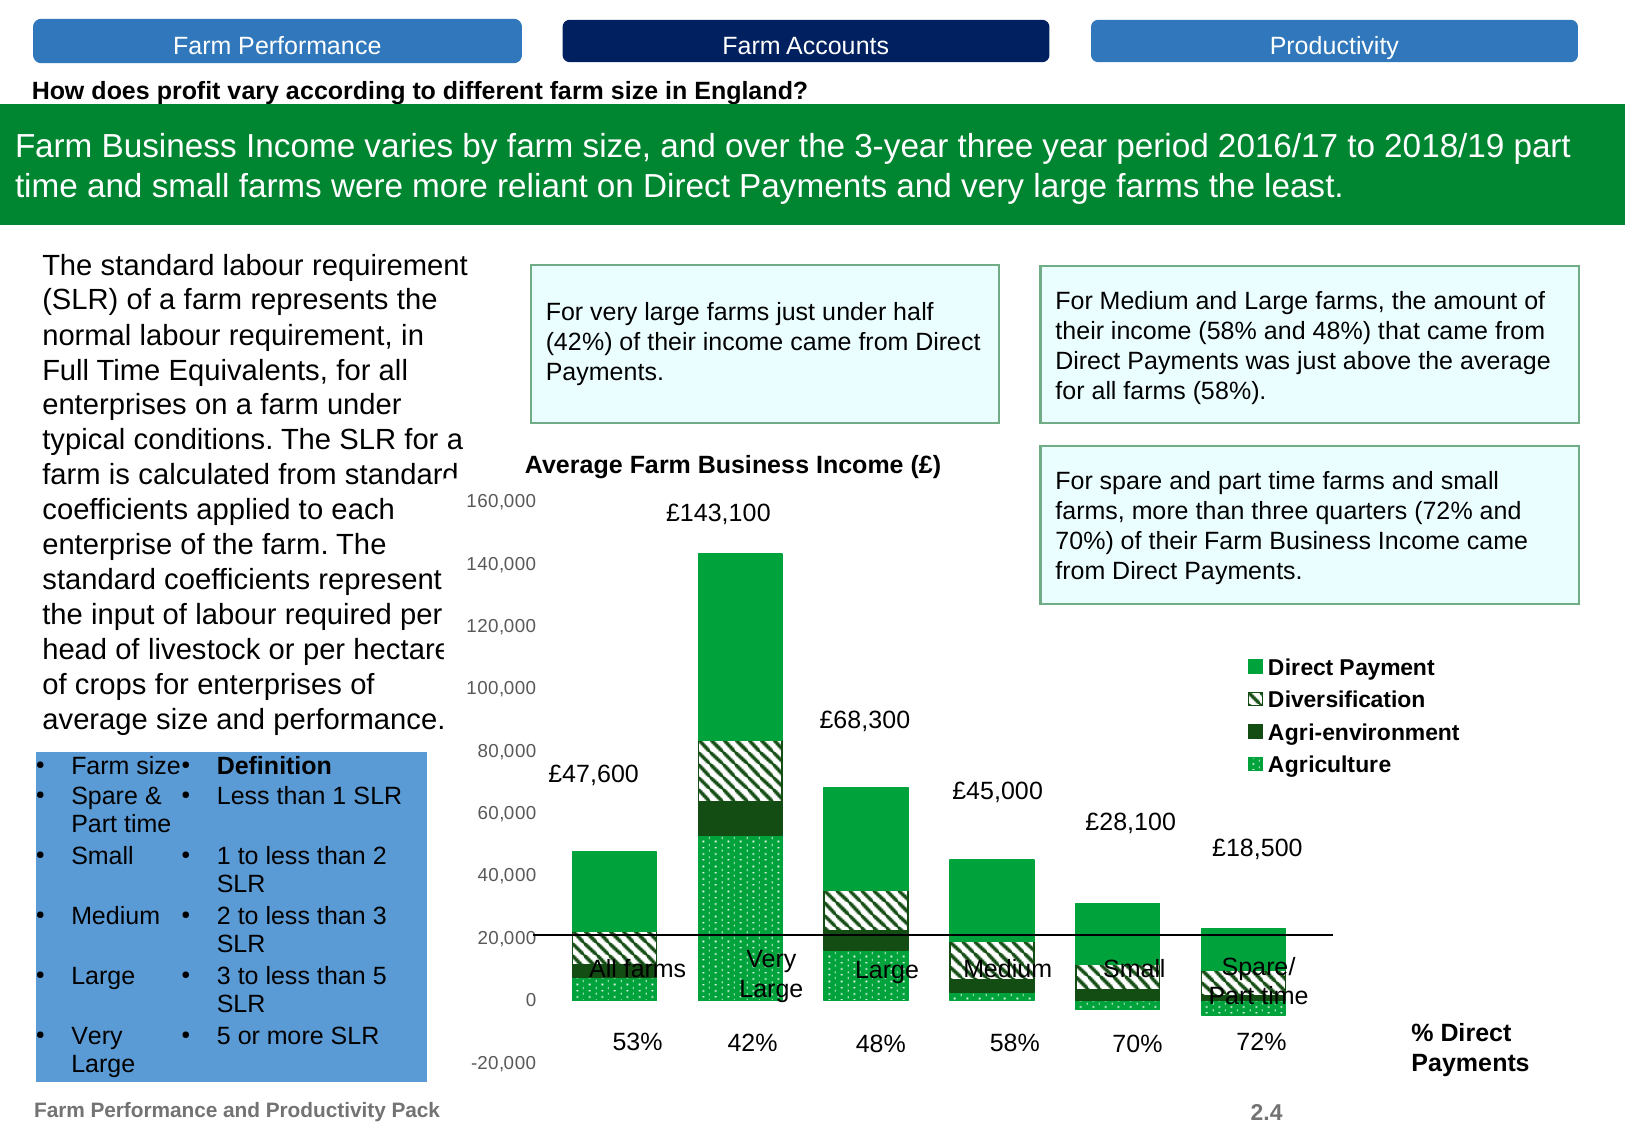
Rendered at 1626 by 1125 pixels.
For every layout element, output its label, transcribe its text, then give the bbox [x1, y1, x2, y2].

text_box Medium [924, 944, 1099, 992]
text_box Productivity [1091, 19, 1578, 63]
table_cell Less than 1 SLR [181, 782, 427, 842]
text_box Farm Business Income varies by farm size, and over the 3-year three year period 2016/17 to 2018/19 part time and small farms were more reliant on Direct Payments and very large farms the least. [0, 104, 1625, 225]
text_box £18,500 [1197, 823, 1366, 870]
text_box Farm Accounts [562, 19, 1050, 63]
text_box The standard labour requirement (SLR) of a farm represents the normal labour requirement, in Full Time Equivalents, for all enterprises on a farm under typical conditions. The SLR for a farm is calculated from standard coefficients applied to each enterprise of the farm. The standard coefficients represent the input of labour required per head of livestock or per hectare of crops for enterprises of average size and performance. [27, 238, 491, 749]
text_box For spare and part time farms and small farms, more than three quarters (72% and 70%) of their Farm Business Income came from Direct Payments. [1040, 446, 1580, 604]
text_box Average Farm Business Income (£) [525, 448, 942, 478]
text_box £68,300 [804, 695, 974, 742]
table_cell 5 or more SLR [181, 1022, 427, 1082]
text_box 58% [974, 1018, 1198, 1065]
chart [443, 478, 1569, 1086]
text_box £47,600 [533, 750, 703, 796]
table_cell Spare & Part time [36, 782, 181, 842]
text_box Spare/ Part time [1171, 942, 1346, 1019]
text_box £143,100 [651, 488, 820, 535]
table_cell Very Large [36, 1022, 181, 1082]
text_box For Medium and Large farms, the amount of their income (58% and 48%) that came from Direct Payments was just above the average for all farms (58%). [1040, 265, 1580, 423]
text_box Large [841, 945, 974, 993]
text_box £28,100 [1070, 797, 1240, 844]
text_box 48% [840, 1019, 1064, 1066]
table_cell Small [36, 842, 181, 902]
table_cell 1 to less than 2 SLR [181, 842, 427, 902]
text_box % Direct Payments [1412, 1017, 1549, 1077]
table_cell Large [36, 962, 181, 1022]
text_box Small [1051, 945, 1171, 992]
text_box 53% [597, 1018, 681, 1064]
text_box 72% [1221, 1018, 1444, 1064]
text_box How does profit vary according to different farm size in England? [16, 67, 826, 104]
table_cell Medium [36, 902, 181, 962]
text_box For very large farms just under half (42%) of their income came from Direct Payments. [530, 265, 1000, 423]
text_box All farms [574, 944, 713, 990]
text_box 2.4 [1235, 1081, 1602, 1125]
text_box £45,000 [937, 767, 1105, 813]
text_box Farm Performance [34, 19, 521, 63]
text_box 42% [712, 1018, 935, 1065]
table_cell 3 to less than 5 SLR [181, 962, 427, 1022]
table_header Farm size [36, 752, 181, 782]
text_box Farm Performance and Productivity Pack [34, 1097, 440, 1122]
text_box Very Large [702, 935, 841, 1011]
text_box 70% [1097, 1019, 1320, 1066]
table_cell 2 to less than 3 SLR [181, 902, 427, 962]
table_header Definition [181, 752, 427, 782]
